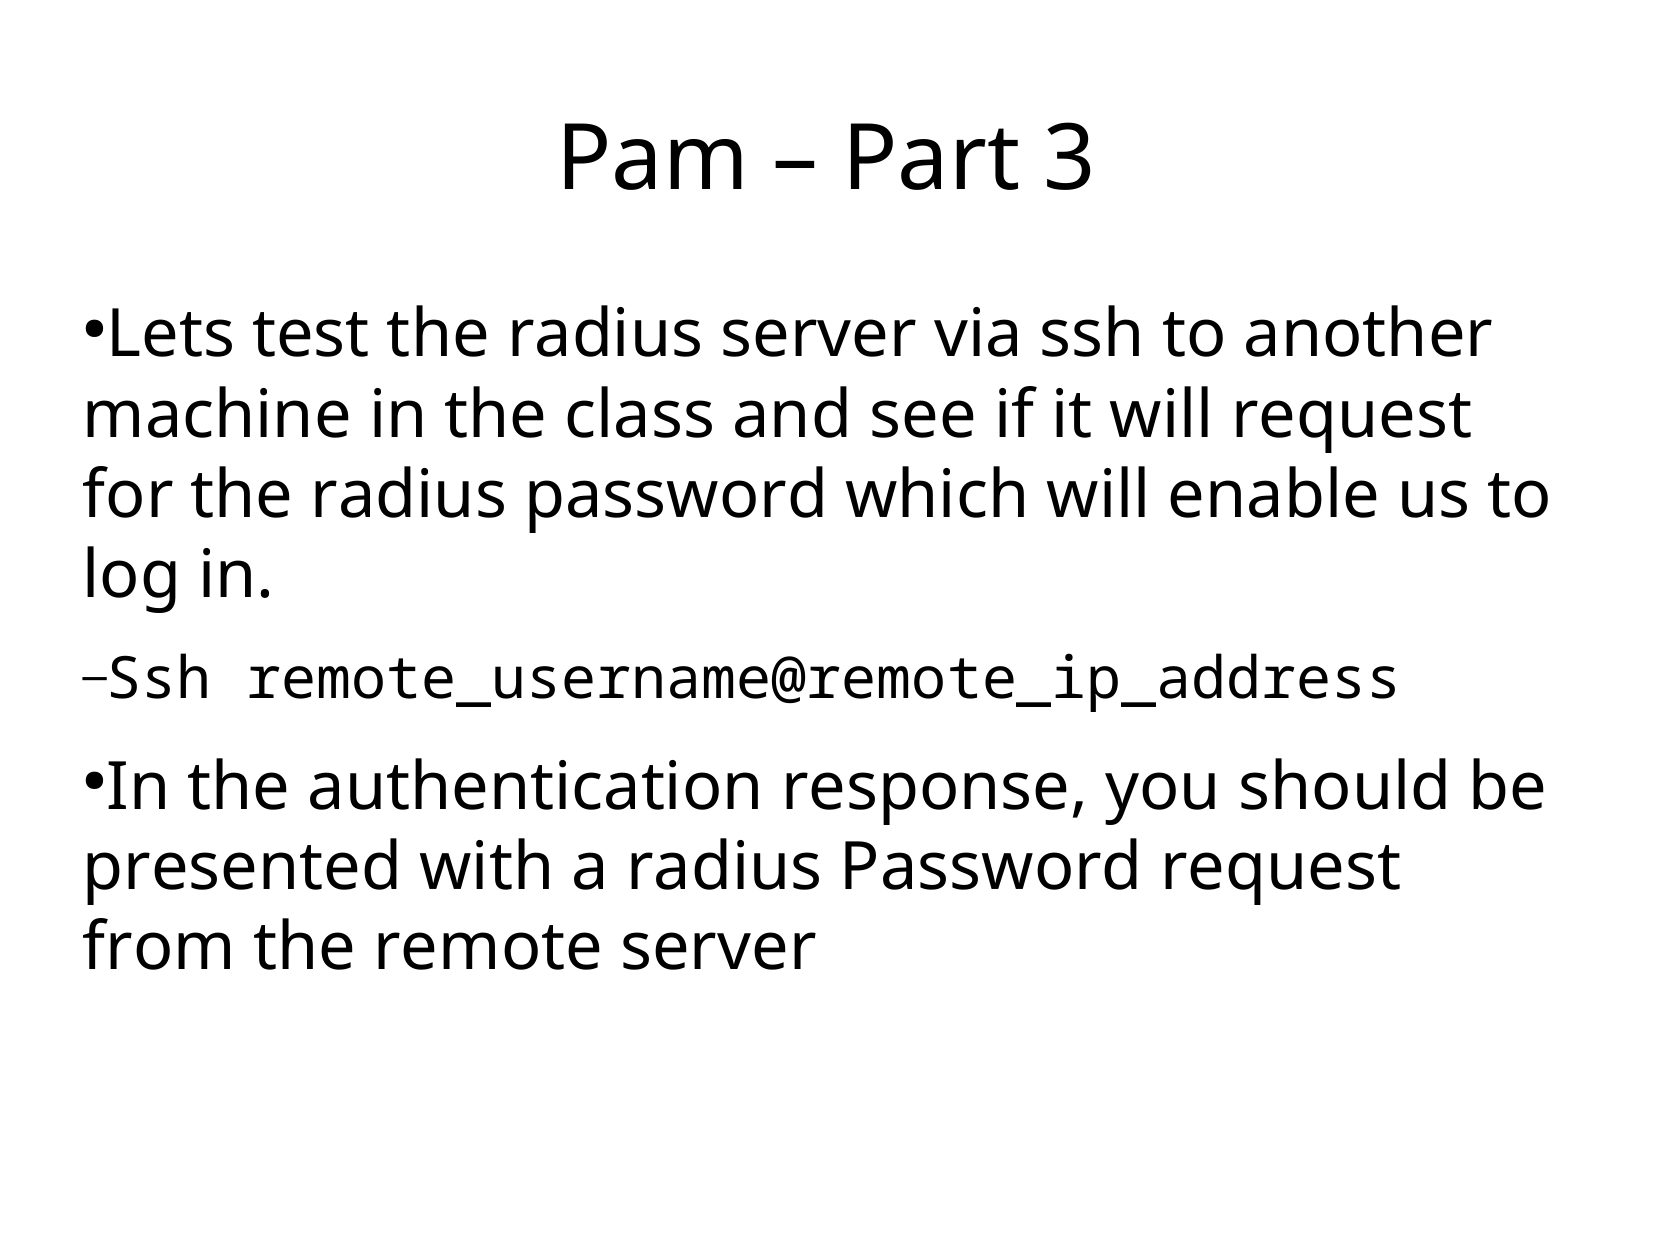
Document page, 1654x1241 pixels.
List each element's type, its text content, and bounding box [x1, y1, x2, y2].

title Pam – Part 3 [82, 56, 1571, 250]
list Lets test the radius server via ssh to another machine in the class and see if it will request for the radius password which will enable us to log in. Ssh remote_username@remote_ip_address In the authentication response, you should be presented with a radius Password request from the remote server [82, 290, 1571, 1094]
